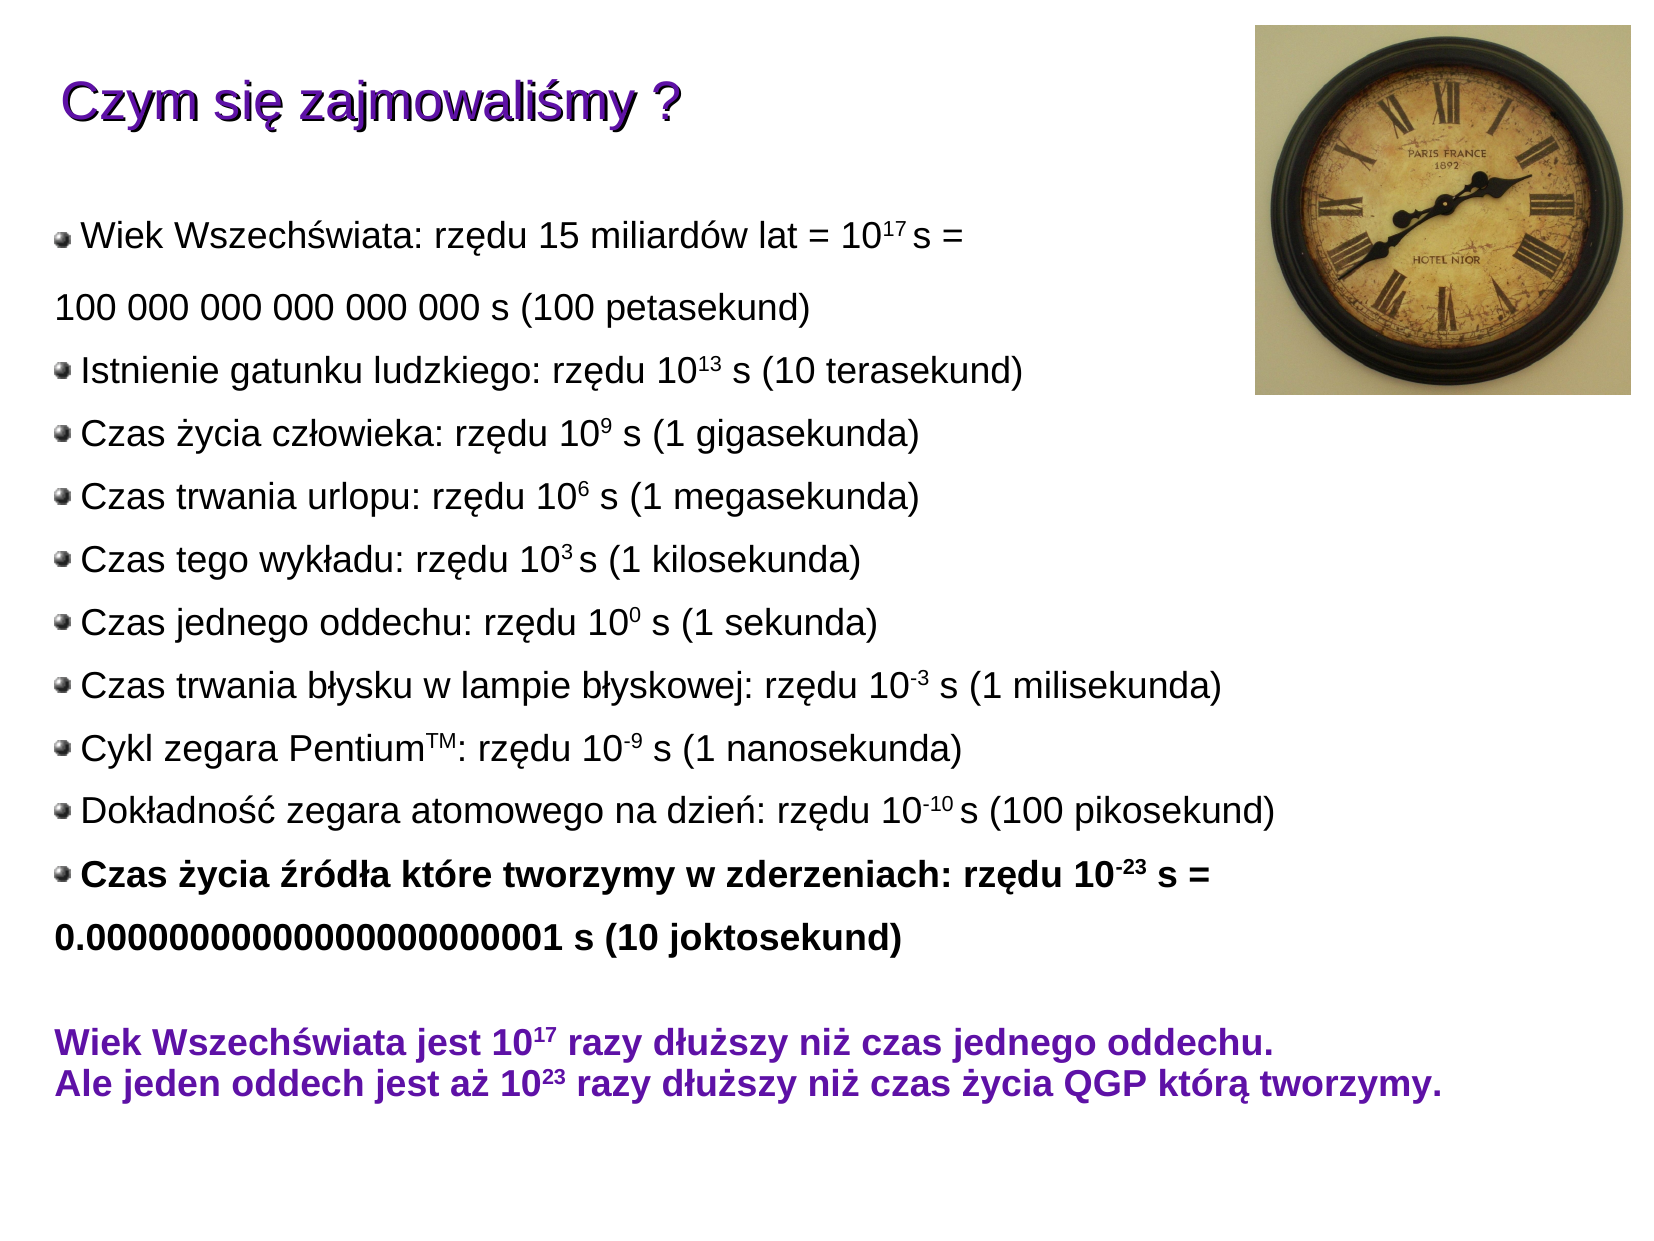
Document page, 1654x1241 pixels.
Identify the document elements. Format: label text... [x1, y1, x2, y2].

picture [1255, 25, 1631, 395]
text_box Czym się zajmowaliśmy ? [45, 62, 1208, 139]
text_box Wiek Wszechświata: rzędu 15 miliardów lat = 1017 s = 100 000 000 000 000 000 s (100 petasekund) Istnienie gatunku ludzkiego: rzędu 1013 s (10 terasekund) Czas życia człowieka: rzędu 109 s (1 gigasekunda) Czas trwania urlopu: rzędu 106 s (1 megasekunda) Czas tego wykładu: rzędu 103 s (1 kilosekunda) Czas jednego oddechu: rzędu 100 s (1 sekunda) Czas trwania błysku w lampie błyskowej: rzędu 10-3 s (1 milisekunda) Cykl zegara PentiumTM: rzędu 10-9 s (1 nanosekunda) Dokładność zegara atomowego na dzień: rzędu 10-10 s (100 pikosekund) Czas życia źródła które tworzymy w zderzeniach: rzędu 10-23 s = 0.00000000000000000000001 s (10 joktosekund) Wiek Wszechświata jest 1017 razy dłuższy niż czas jednego oddechu. Ale jeden oddech jest aż 1023 razy dłuższy niż czas życia QGP którą tworzymy. [39, 181, 1502, 1087]
